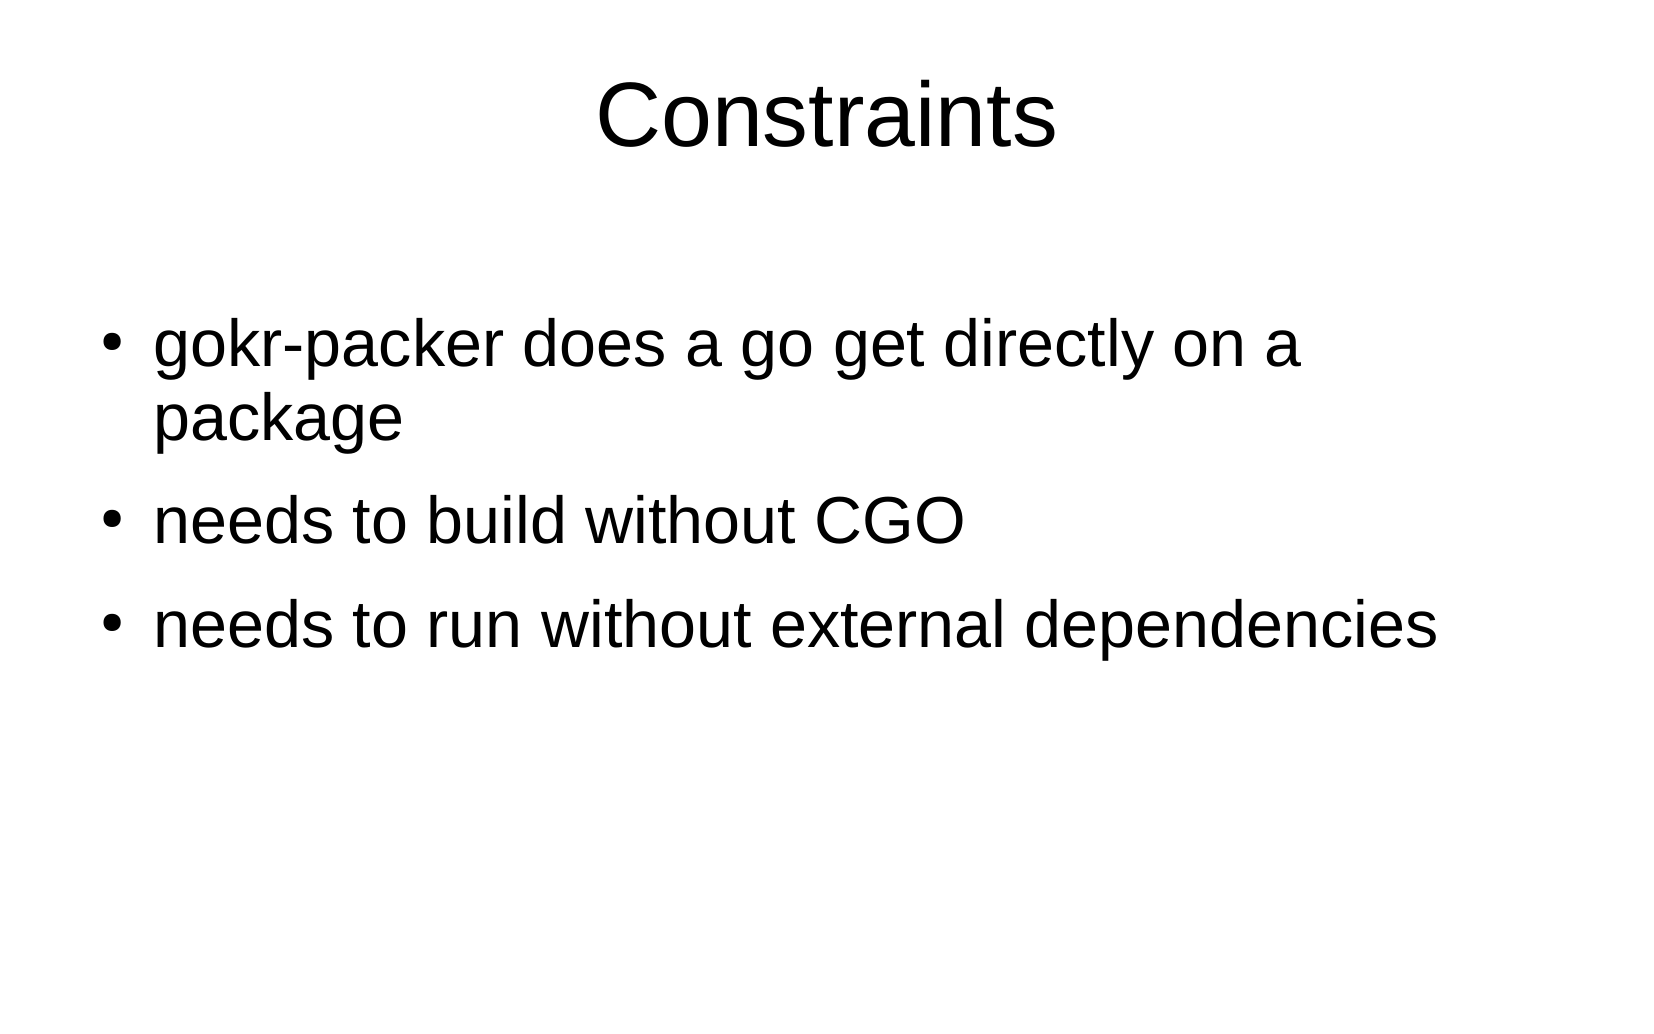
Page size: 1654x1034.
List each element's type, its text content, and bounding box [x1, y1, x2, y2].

list gokr-packer does a go get directly on a package needs to build without CGO needs to run without external dependencies [82, 305, 1571, 846]
title Constraints [82, 36, 1571, 193]
